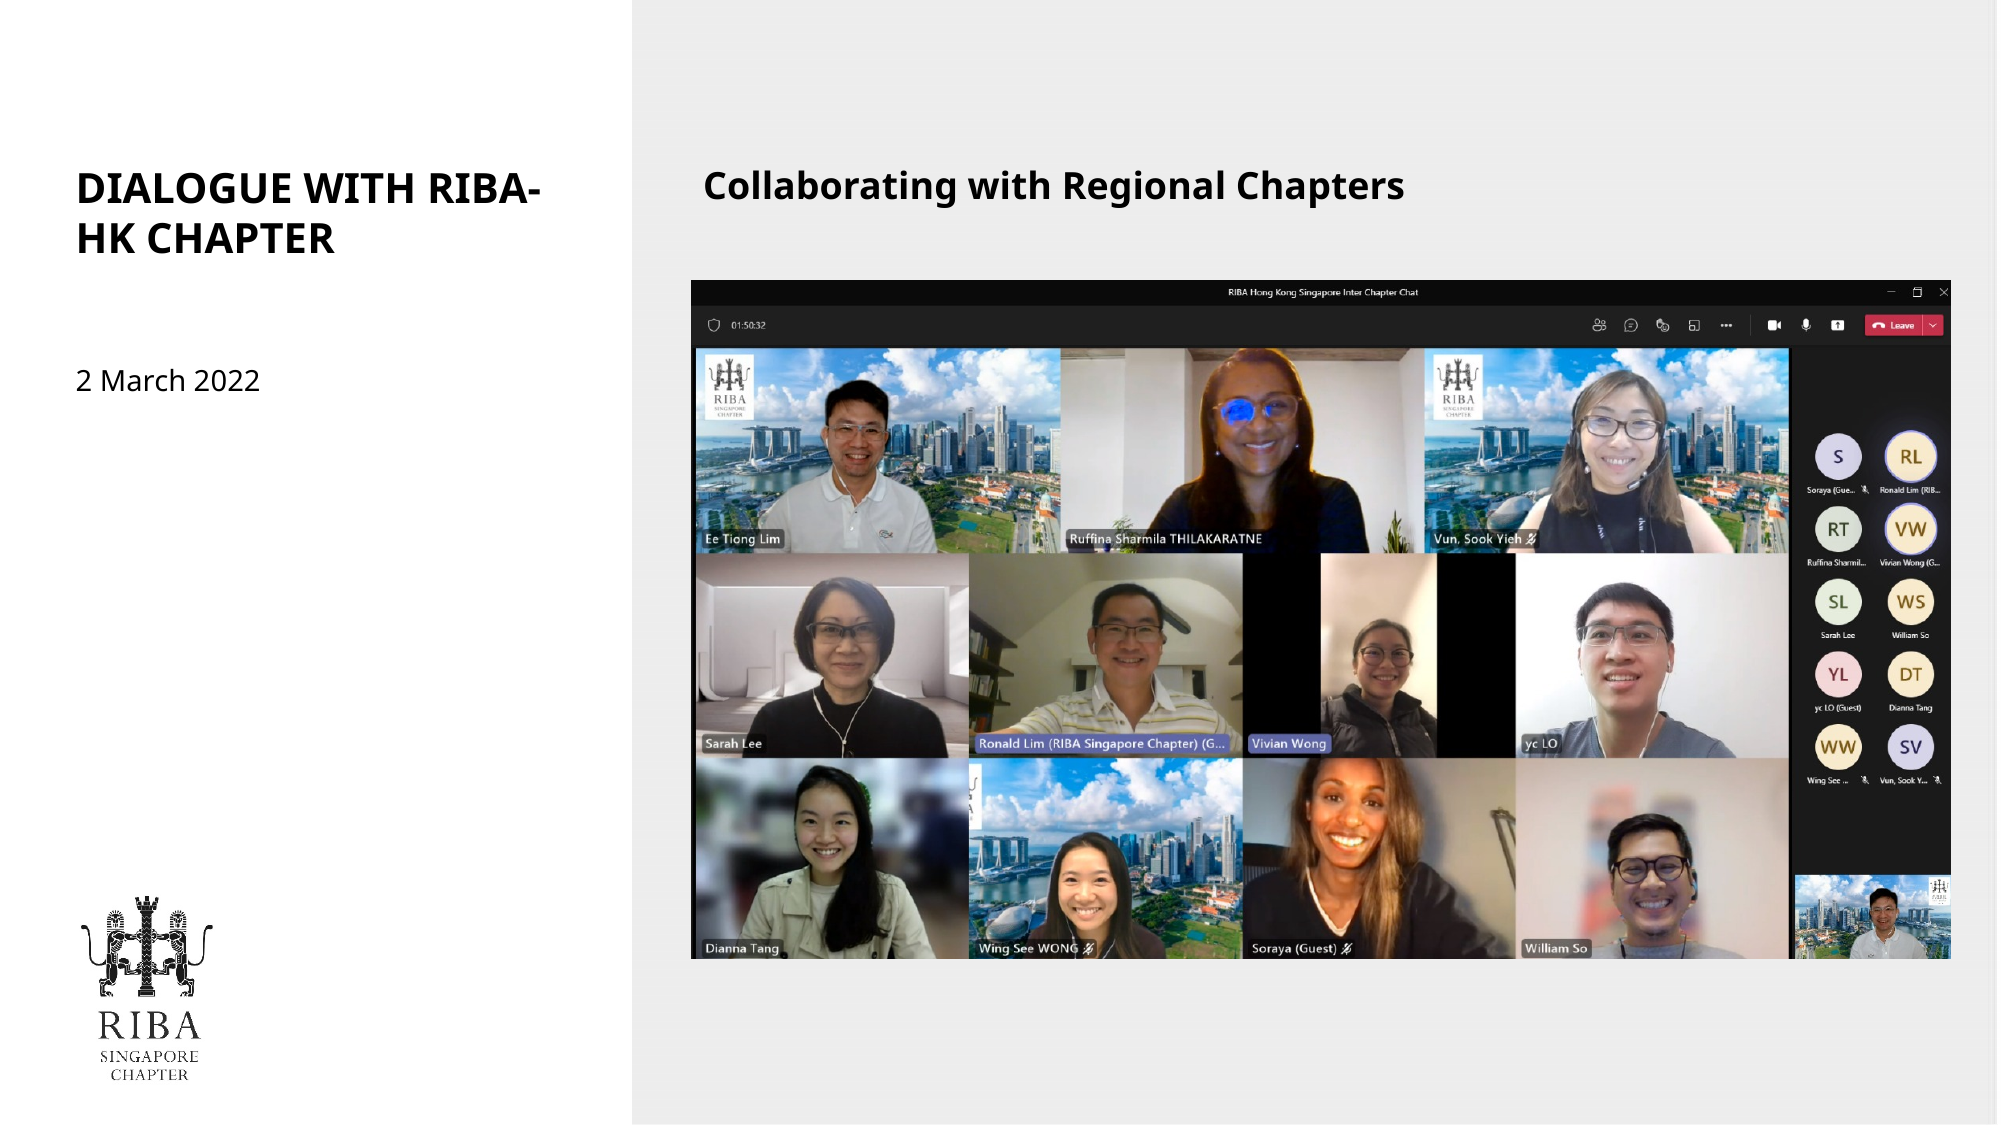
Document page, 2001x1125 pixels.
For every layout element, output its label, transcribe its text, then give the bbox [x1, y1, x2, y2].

picture [59, 868, 235, 1104]
text_box Collaborating with Regional Chapters [688, 154, 1689, 215]
picture [632, 0, 2000, 1125]
text_box DIALOGUE WITH RIBA-HK CHAPTER 2 March 2022 [60, 154, 615, 407]
